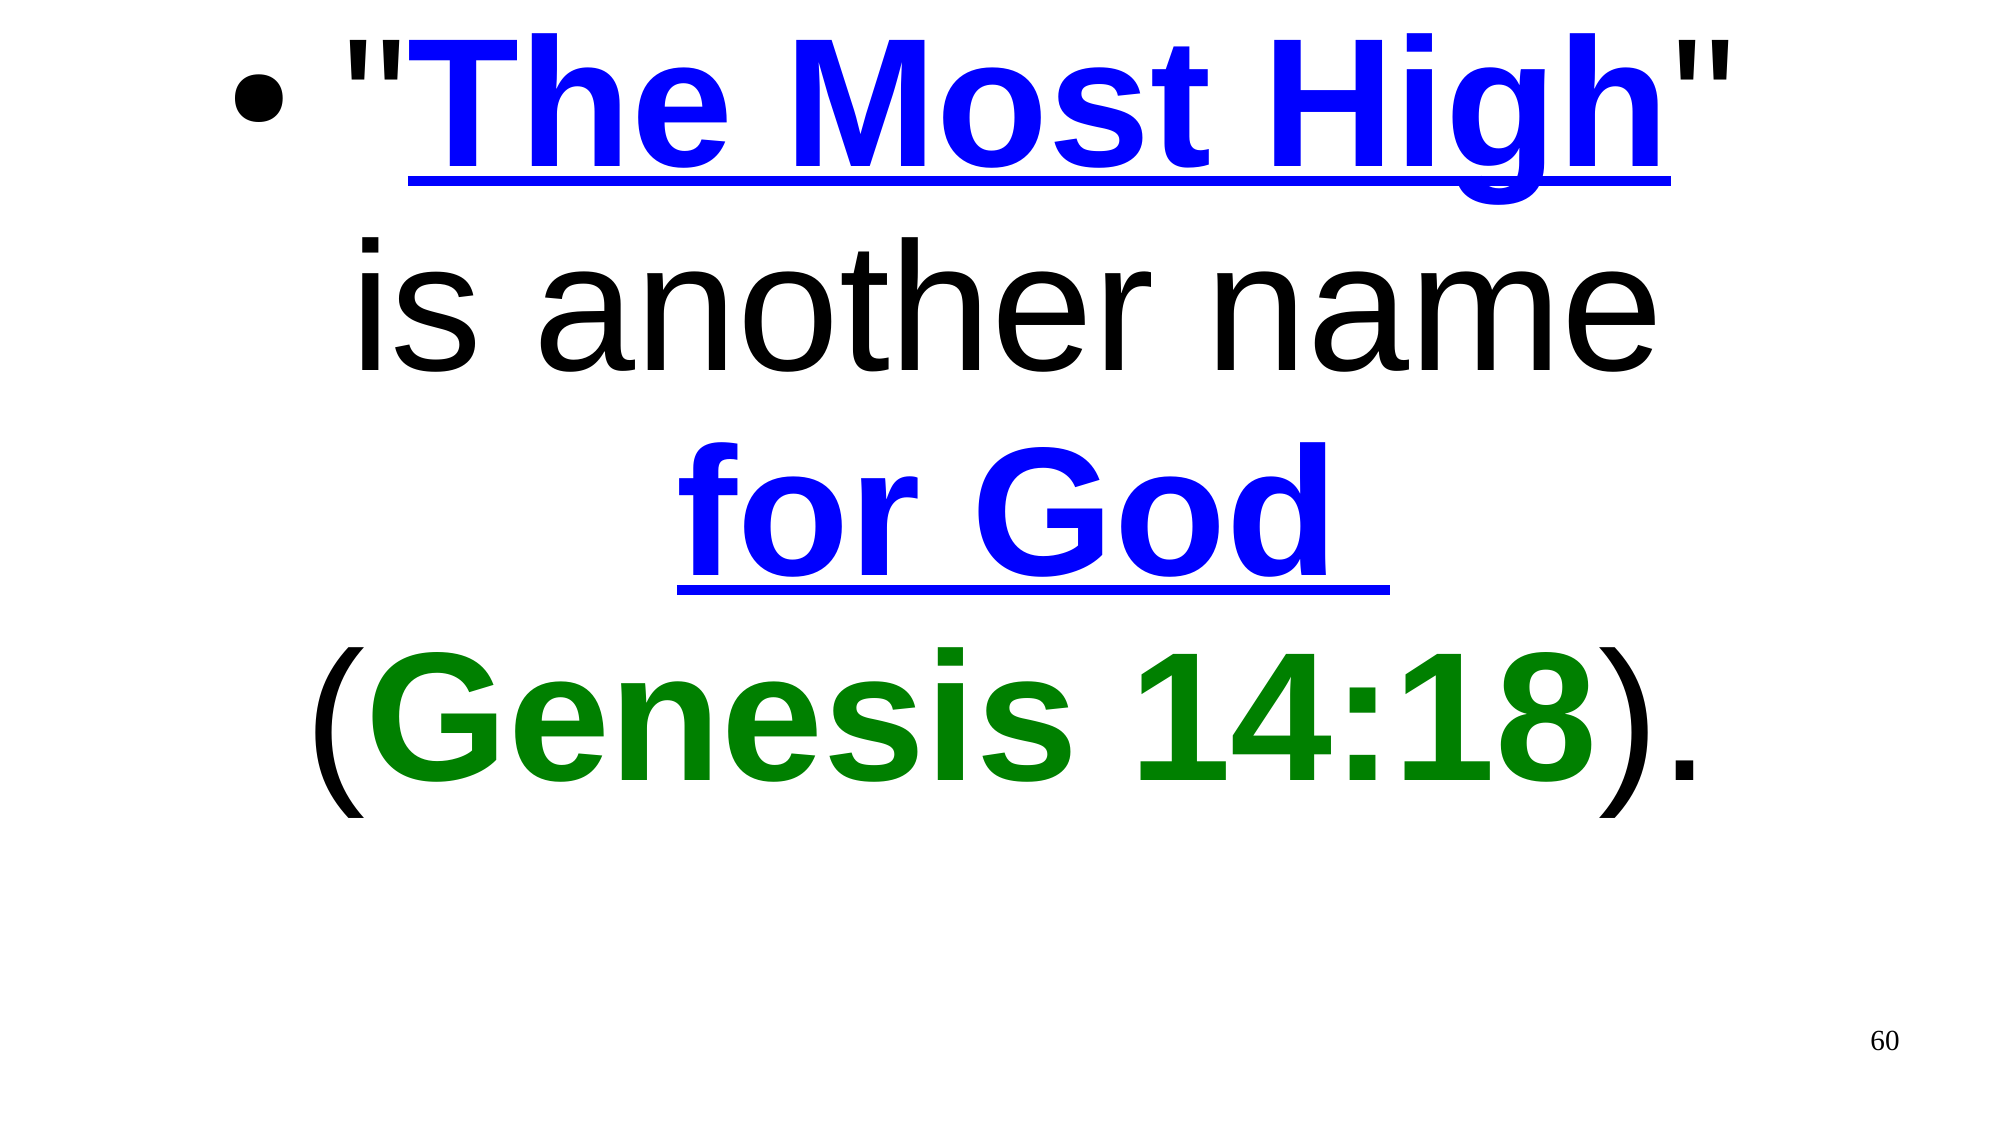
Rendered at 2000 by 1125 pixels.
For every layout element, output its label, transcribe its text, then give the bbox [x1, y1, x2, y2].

list "The Most High" is another name for God (Genesis 14:18). [0, 0, 1996, 1123]
